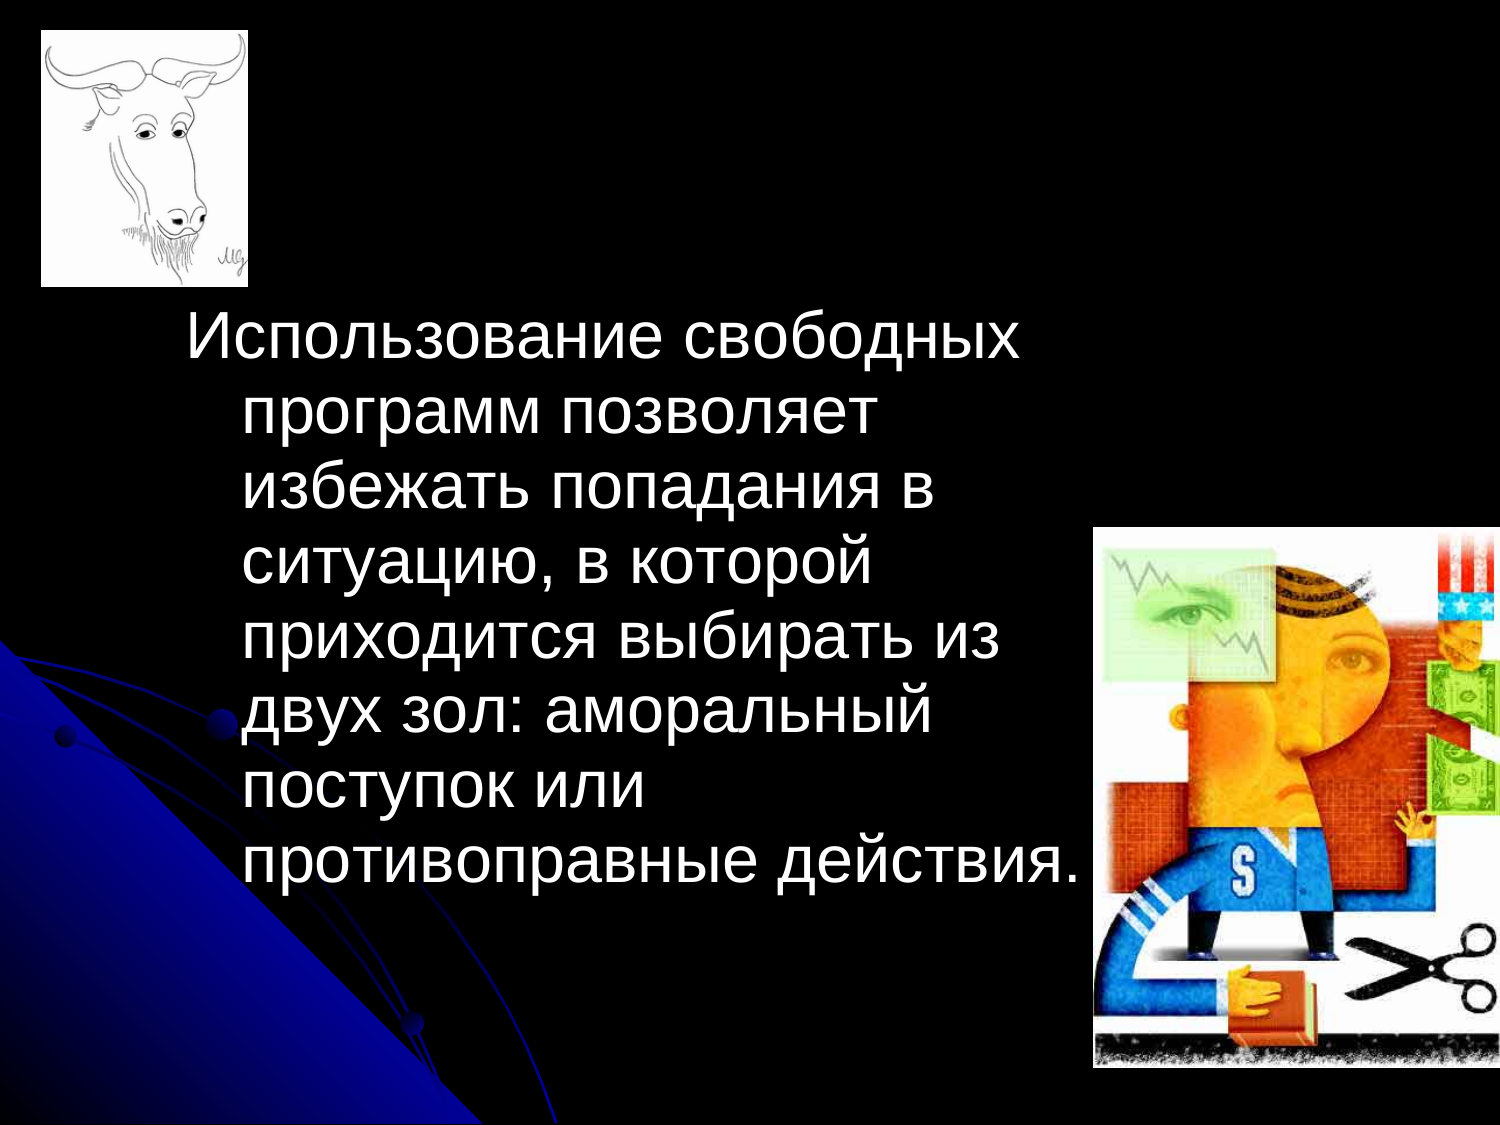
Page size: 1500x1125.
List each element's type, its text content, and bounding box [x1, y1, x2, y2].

picture [1093, 527, 1500, 1068]
picture [41, 30, 248, 287]
list Использование свободных программ позволяет избежать попадания в ситуацию, в которой приходится выбирать из двух зол: аморальный поступок или противоправные действия. [171, 290, 1154, 1035]
